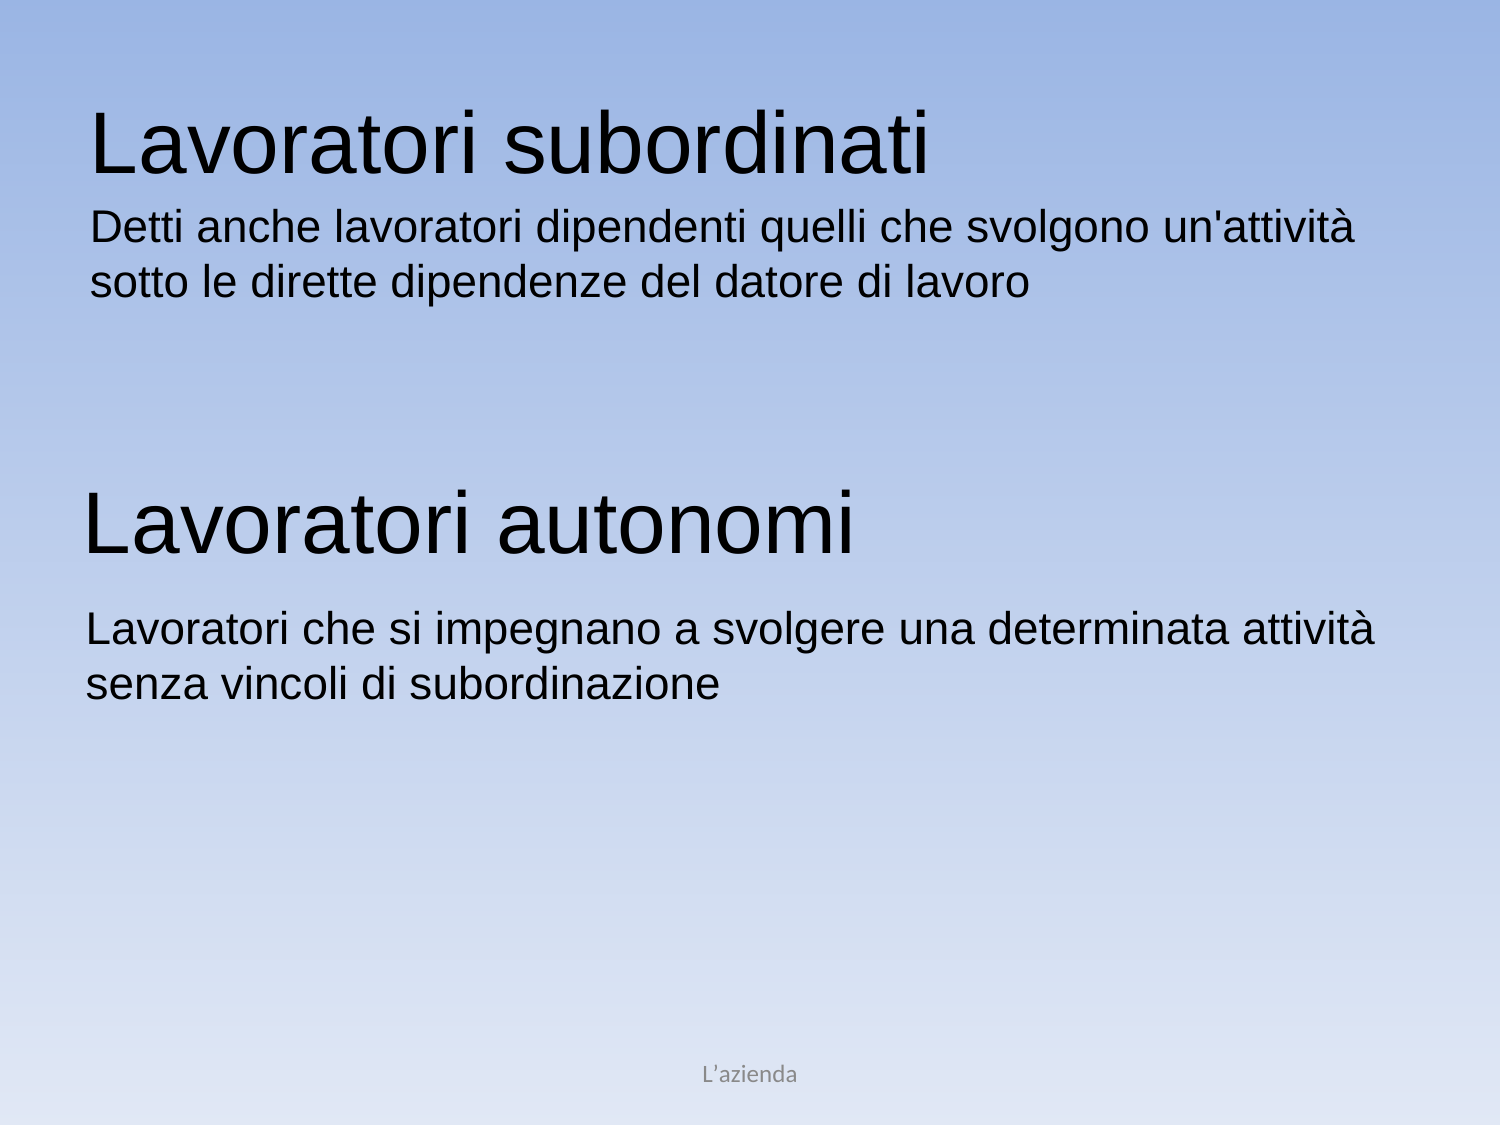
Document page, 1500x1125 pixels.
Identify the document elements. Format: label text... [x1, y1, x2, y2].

text_box Lavoratori subordinati [75, 45, 1426, 189]
text_box L’azienda [512, 1042, 988, 1103]
text_box Lavoratori autonomi [43, 425, 1394, 613]
text_box Detti anche lavoratori dipendenti quelli che svolgono un'attività sotto le dirette dipendenze del datore di lavoro [75, 189, 1426, 525]
text_box Lavoratori che si impegnano a svolgere una determinata attività senza vincoli di subordinazione [70, 590, 1421, 927]
